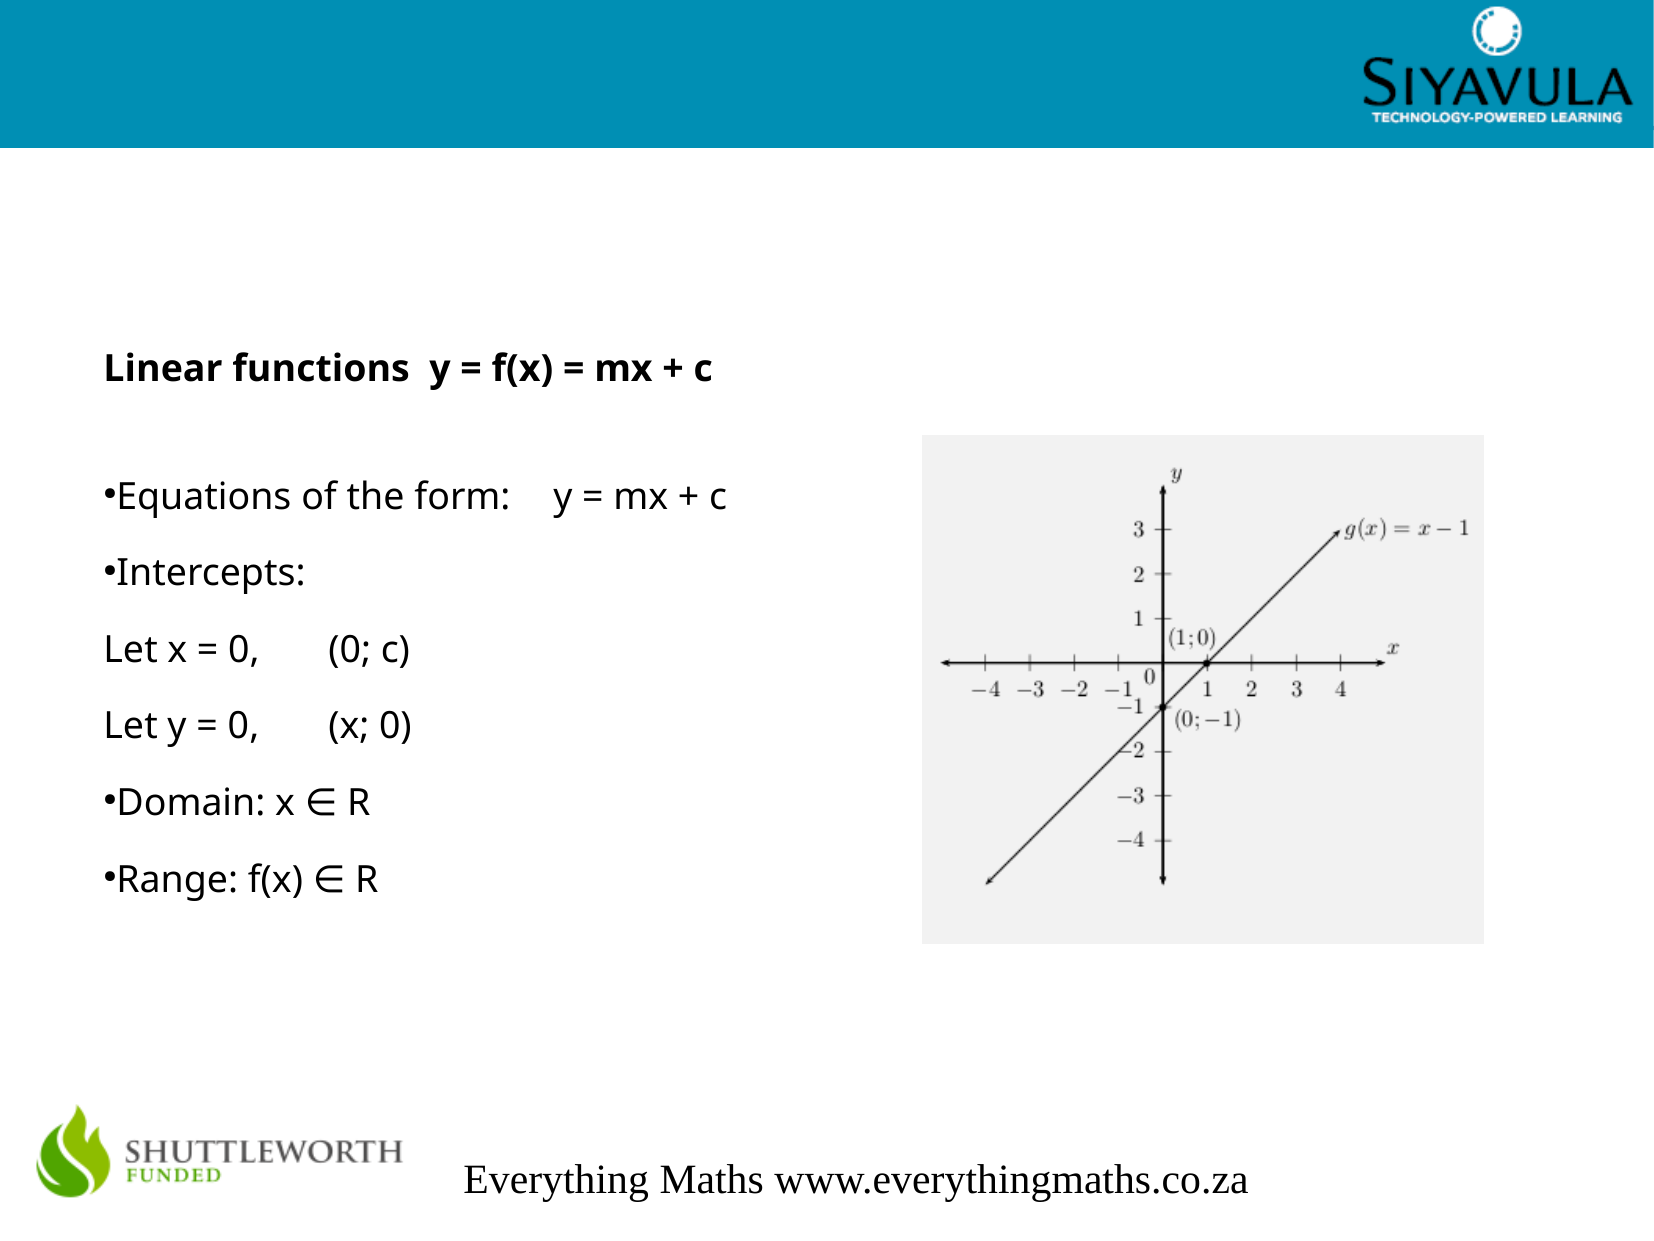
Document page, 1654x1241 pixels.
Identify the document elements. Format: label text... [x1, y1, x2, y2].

text_box Linear functions y = f(x) = mx + c Equations of the form: y = mx + c Intercepts: Let x = 0, (0; c) Let y = 0, (x; 0) Domain: x ∈ R Range: f(x) ∈ R [88, 334, 1565, 984]
picture [922, 435, 1484, 944]
text_box Everything Maths www.everythingmaths.co.za [354, 1151, 1359, 1211]
